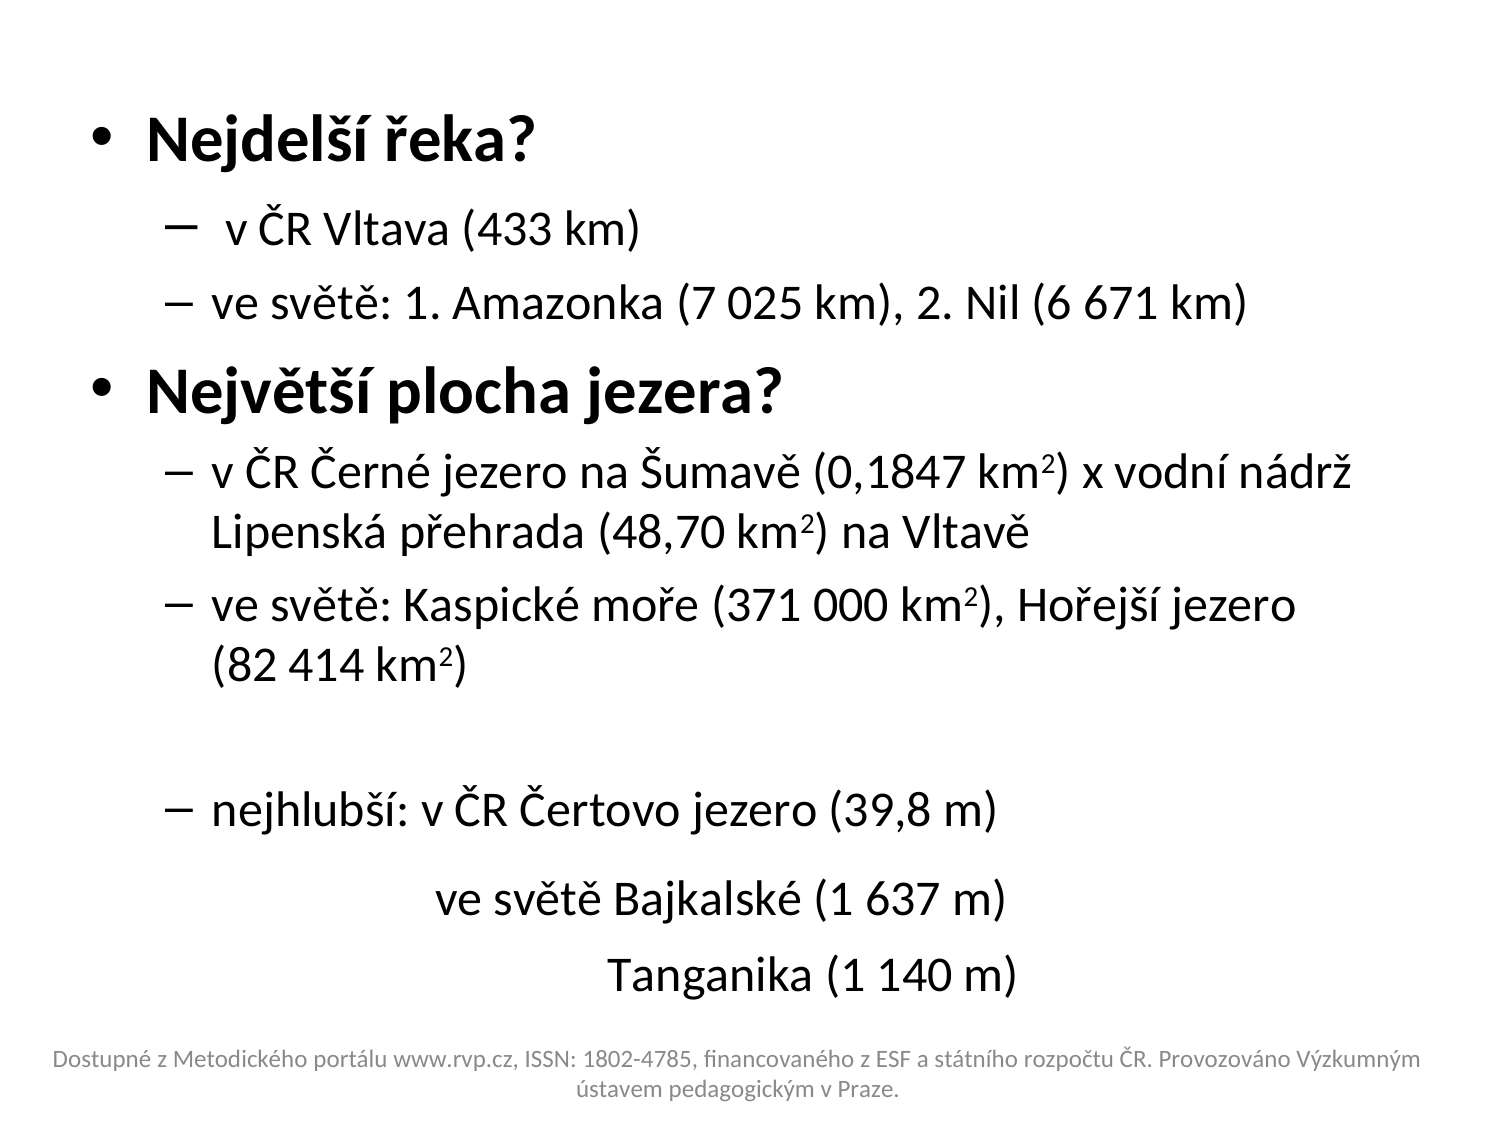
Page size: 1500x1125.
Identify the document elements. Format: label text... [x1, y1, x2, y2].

text_box Dostupné z Metodického portálu www.rvp.cz, ISSN: 1802-4785, financovaného z ESF a státního rozpočtu ČR. Provozováno Výzkumným ústavem pedagogickým v Praze. [23, 1042, 1454, 1103]
list Nejdelší řeka? v ČR Vltava (433 km) ve světě: 1. Amazonka (7 025 km), 2. Nil (6 671 km) Největší plocha jezera? v ČR Černé jezero na Šumavě (0,1847 km2) x vodní nádrž Lipenská přehrada (48,70 km2) na Vltavě ve světě: Kaspické moře (371 000 km2), Hořejší jezero (82 414 km2) nejhlubší: v ČR Čertovo jezero (39,8 m) ve světě Bajkalské (1 637 m) Tanganika (1 140 m) [75, 87, 1426, 1042]
